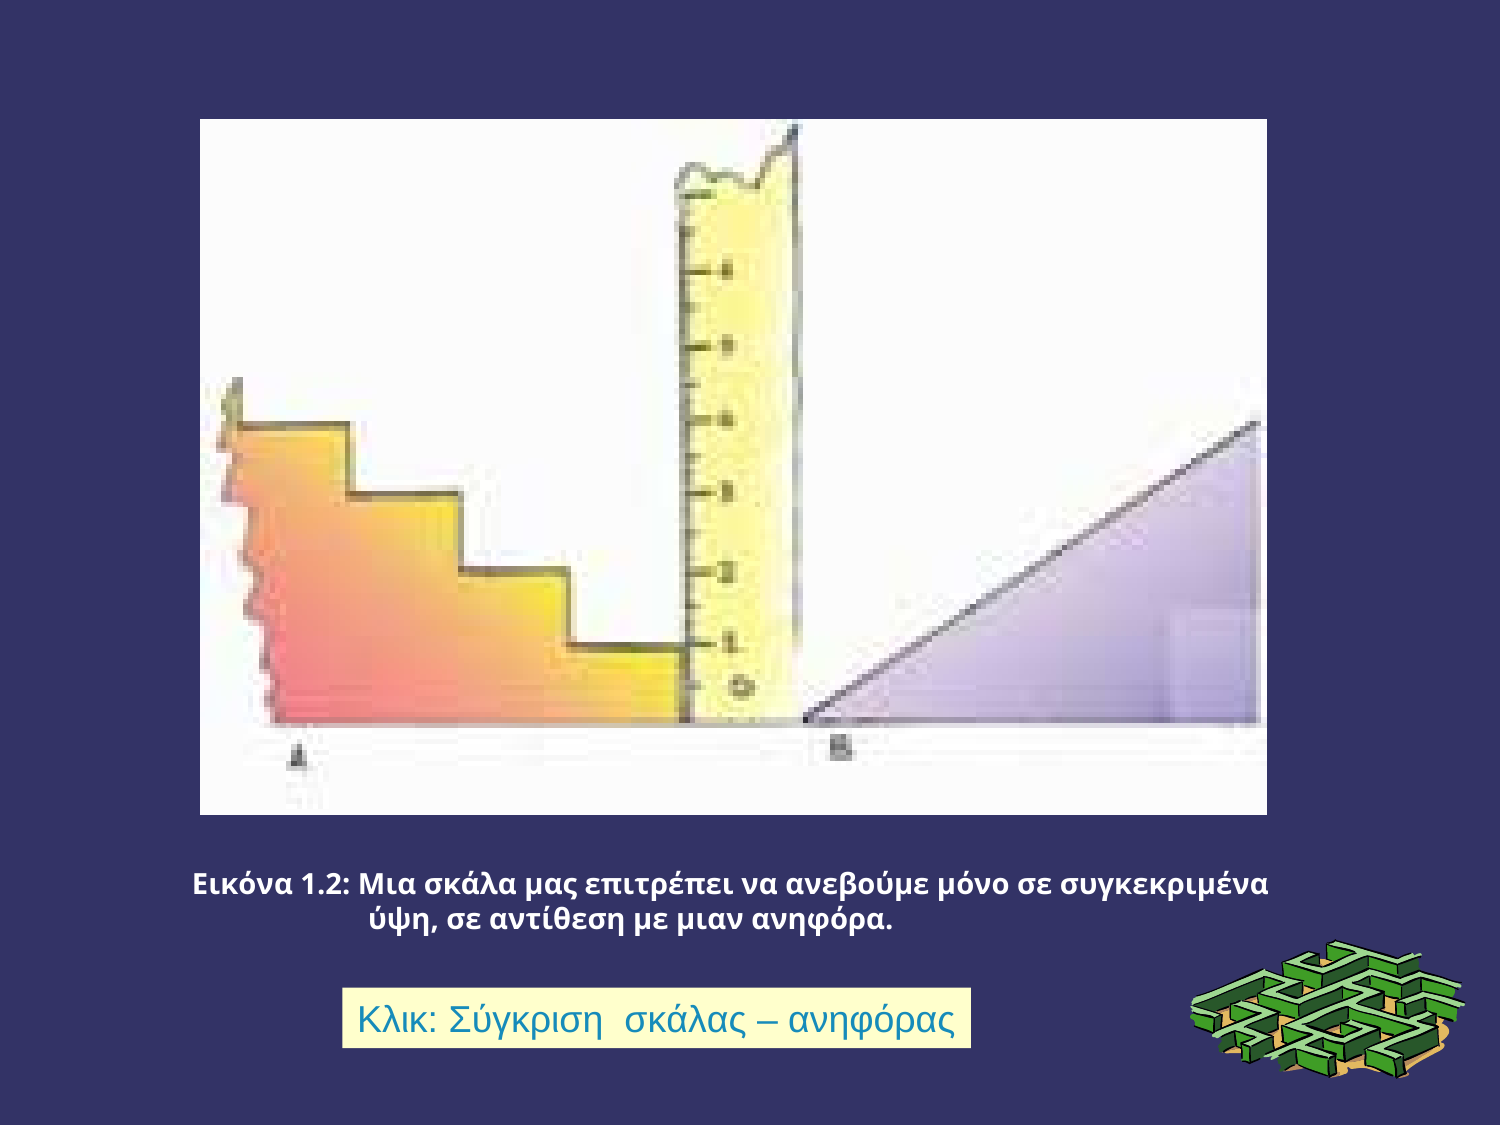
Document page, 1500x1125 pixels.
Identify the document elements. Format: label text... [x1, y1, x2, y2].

text_box Εικόνα 1.2: Μια σκάλα μας επιτρέπει να ανεβούμε μόνο σε συγκεκριμένα ύψη, σε αντίθεση με μιαν ανηφόρα. [177, 857, 1359, 944]
text_box Κλικ: Σύγκριση σκάλας – ανηφόρας [342, 987, 971, 1049]
picture [200, 119, 1267, 815]
